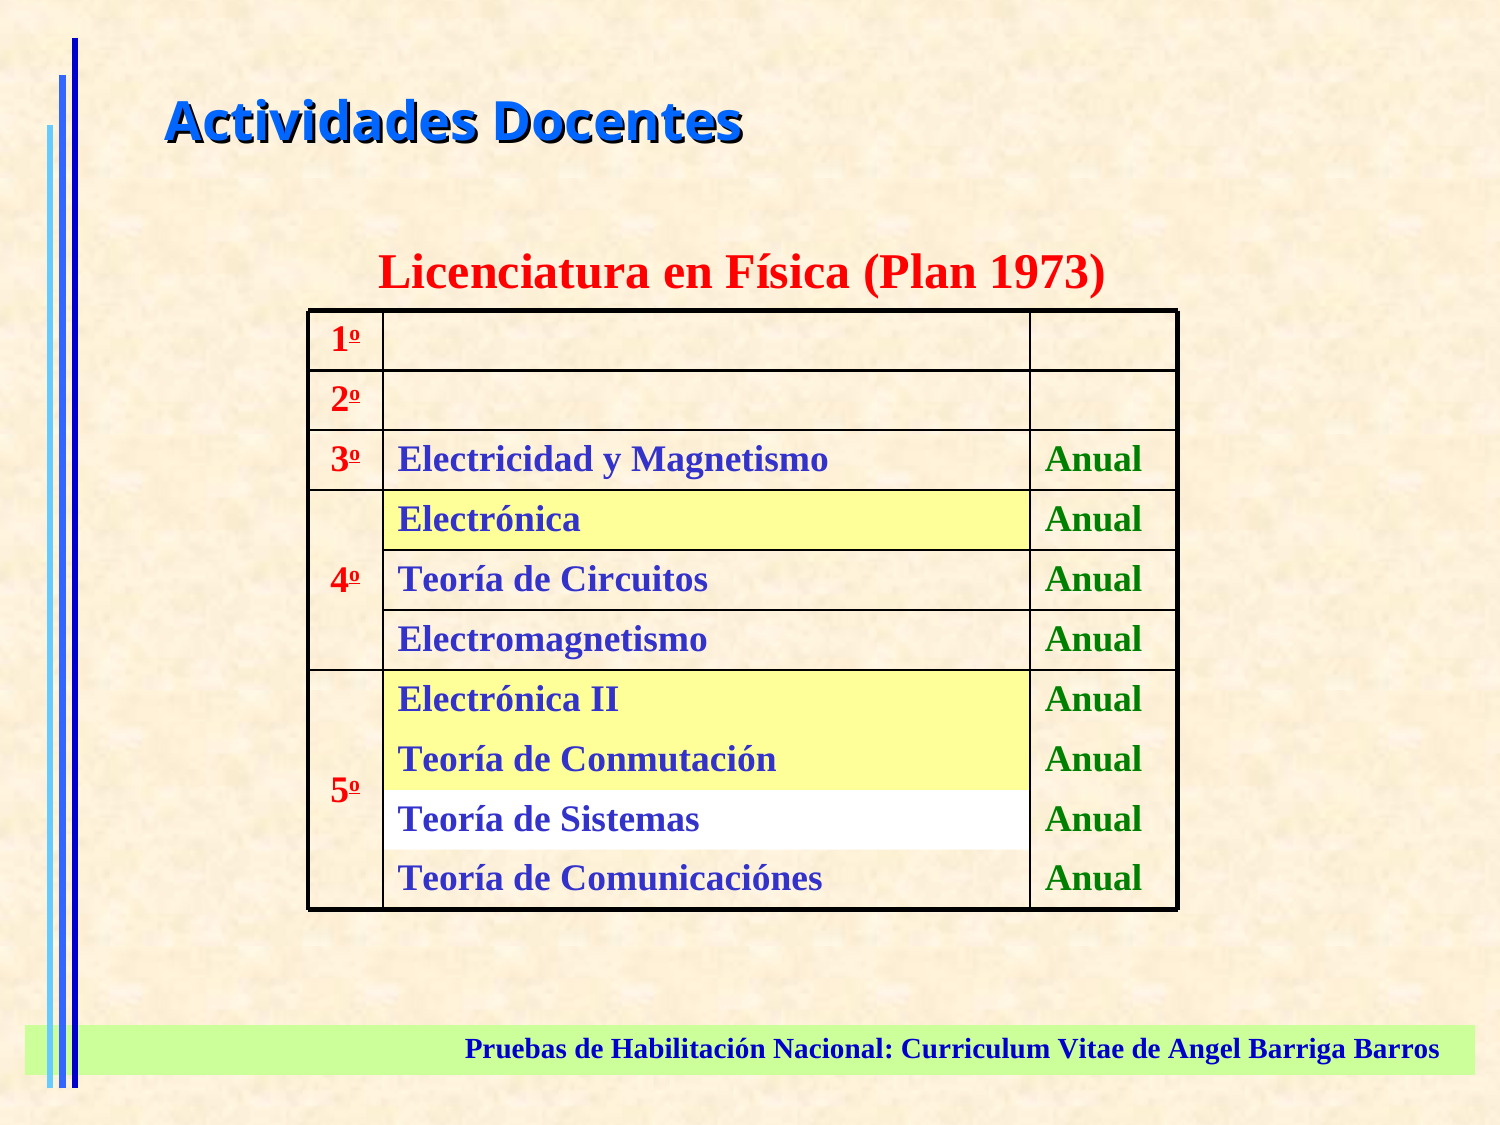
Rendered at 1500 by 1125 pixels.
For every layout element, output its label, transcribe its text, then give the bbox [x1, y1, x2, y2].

text_box Teoría de Sistemas [384, 790, 1029, 850]
text_box 5o [310, 671, 382, 907]
text_box 3o [310, 431, 382, 489]
text_box 1o [310, 313, 382, 369]
text_box Teoría de Conmutación [384, 730, 1029, 790]
text_box 2o [310, 372, 382, 429]
text_box Anual [1031, 850, 1175, 907]
picture [0, 0, 1500, 1125]
text_box Teoría de Comunicaciónes [384, 850, 1029, 907]
text_box 4o [310, 491, 382, 669]
text_box Electromagnetismo [384, 611, 1029, 669]
text_box Licenciatura en Física (Plan 1973) [308, 235, 1178, 308]
text_box Anual [1031, 551, 1175, 609]
text_box Electrónica [384, 491, 1029, 549]
text_box Actividades Docentes [150, 75, 759, 165]
text_box Electricidad y Magnetismo [384, 431, 1029, 489]
text_box Anual [1031, 491, 1175, 549]
text_box Anual [1031, 611, 1175, 669]
text_box Anual [1031, 431, 1175, 489]
text_box Anual [1031, 790, 1175, 850]
text_box Teoría de Circuitos [384, 551, 1029, 609]
text_box Electrónica II [384, 671, 1029, 730]
text_box Anual [1031, 671, 1175, 730]
text_box Anual [1031, 730, 1175, 790]
